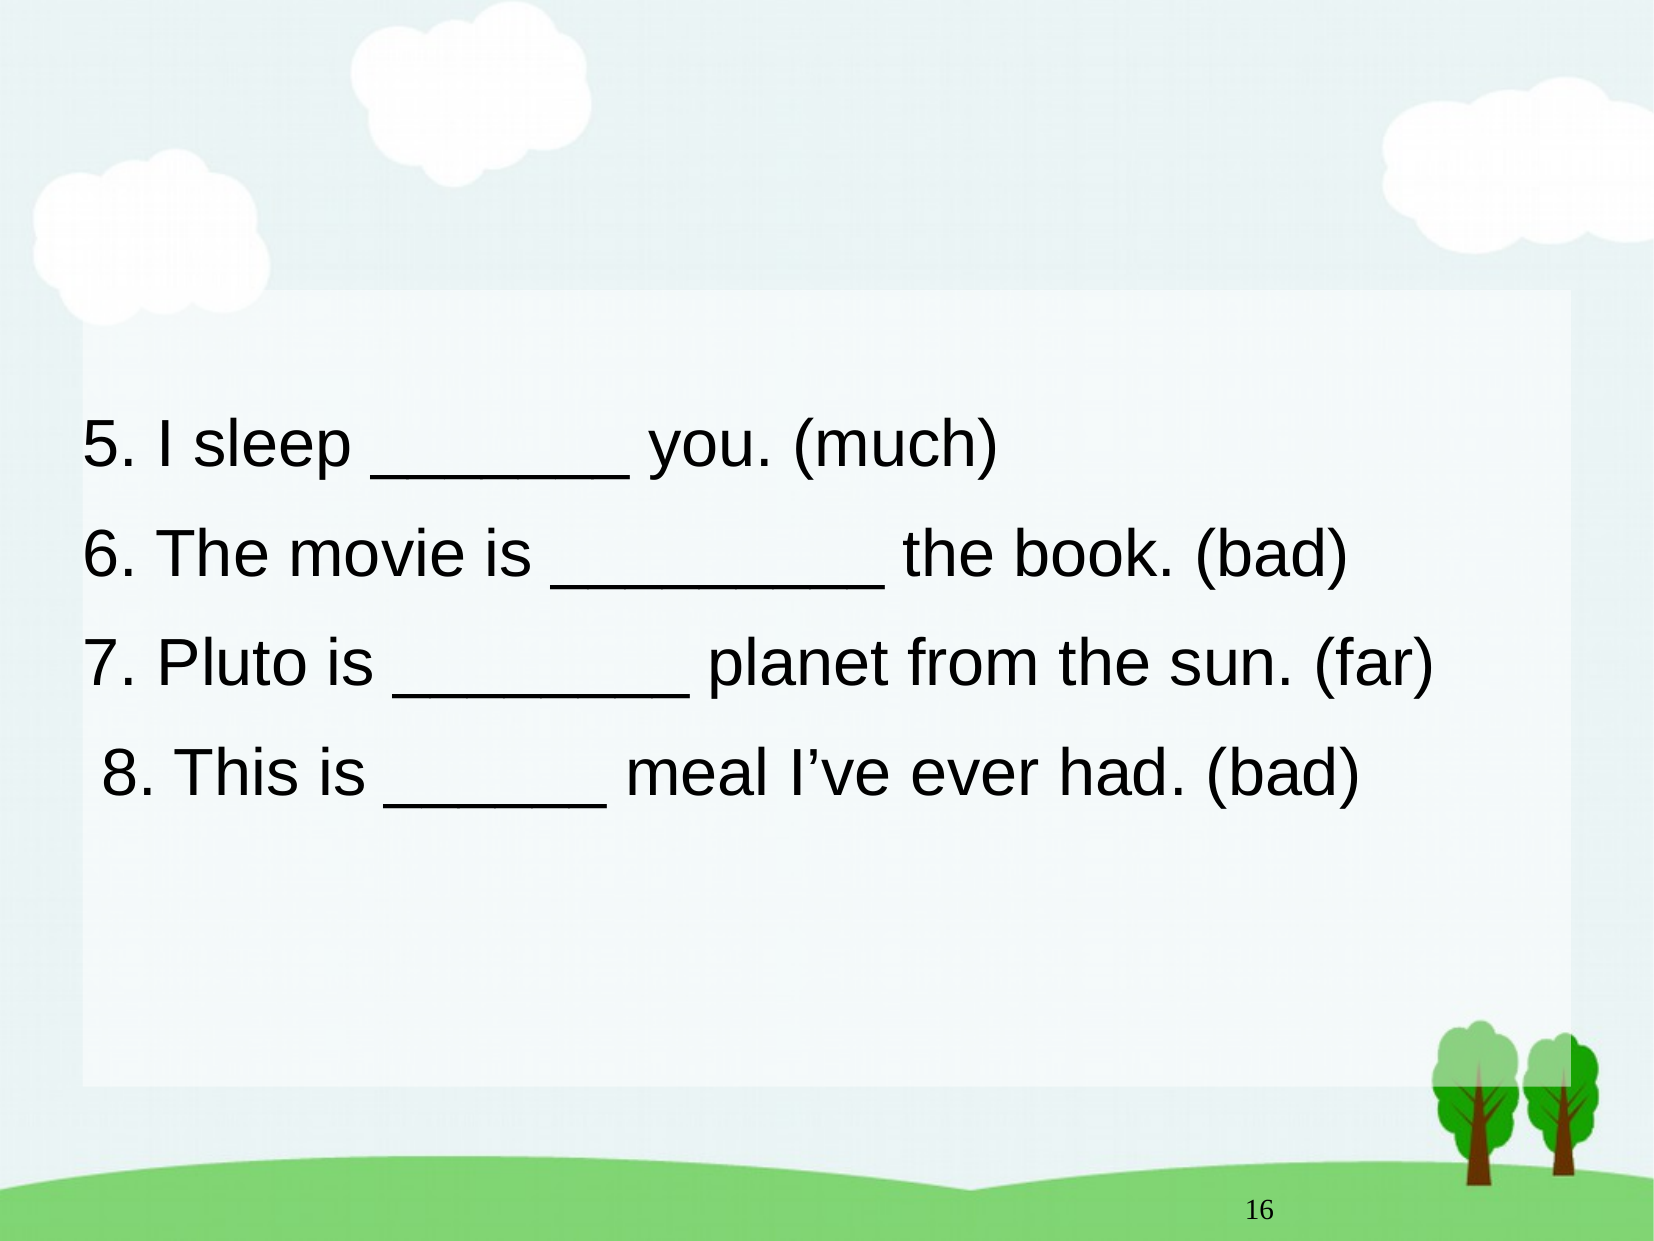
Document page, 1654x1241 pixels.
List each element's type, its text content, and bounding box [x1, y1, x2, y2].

list 5. I sleep _______ you. (much) 6. The movie is _________ the book. (bad) 7. Pluto is ________ planet from the sun. (far) 8. This is ______ meal I’ve ever had. (bad) [82, 290, 1571, 1087]
text_box [1244, 1190, 1630, 1241]
